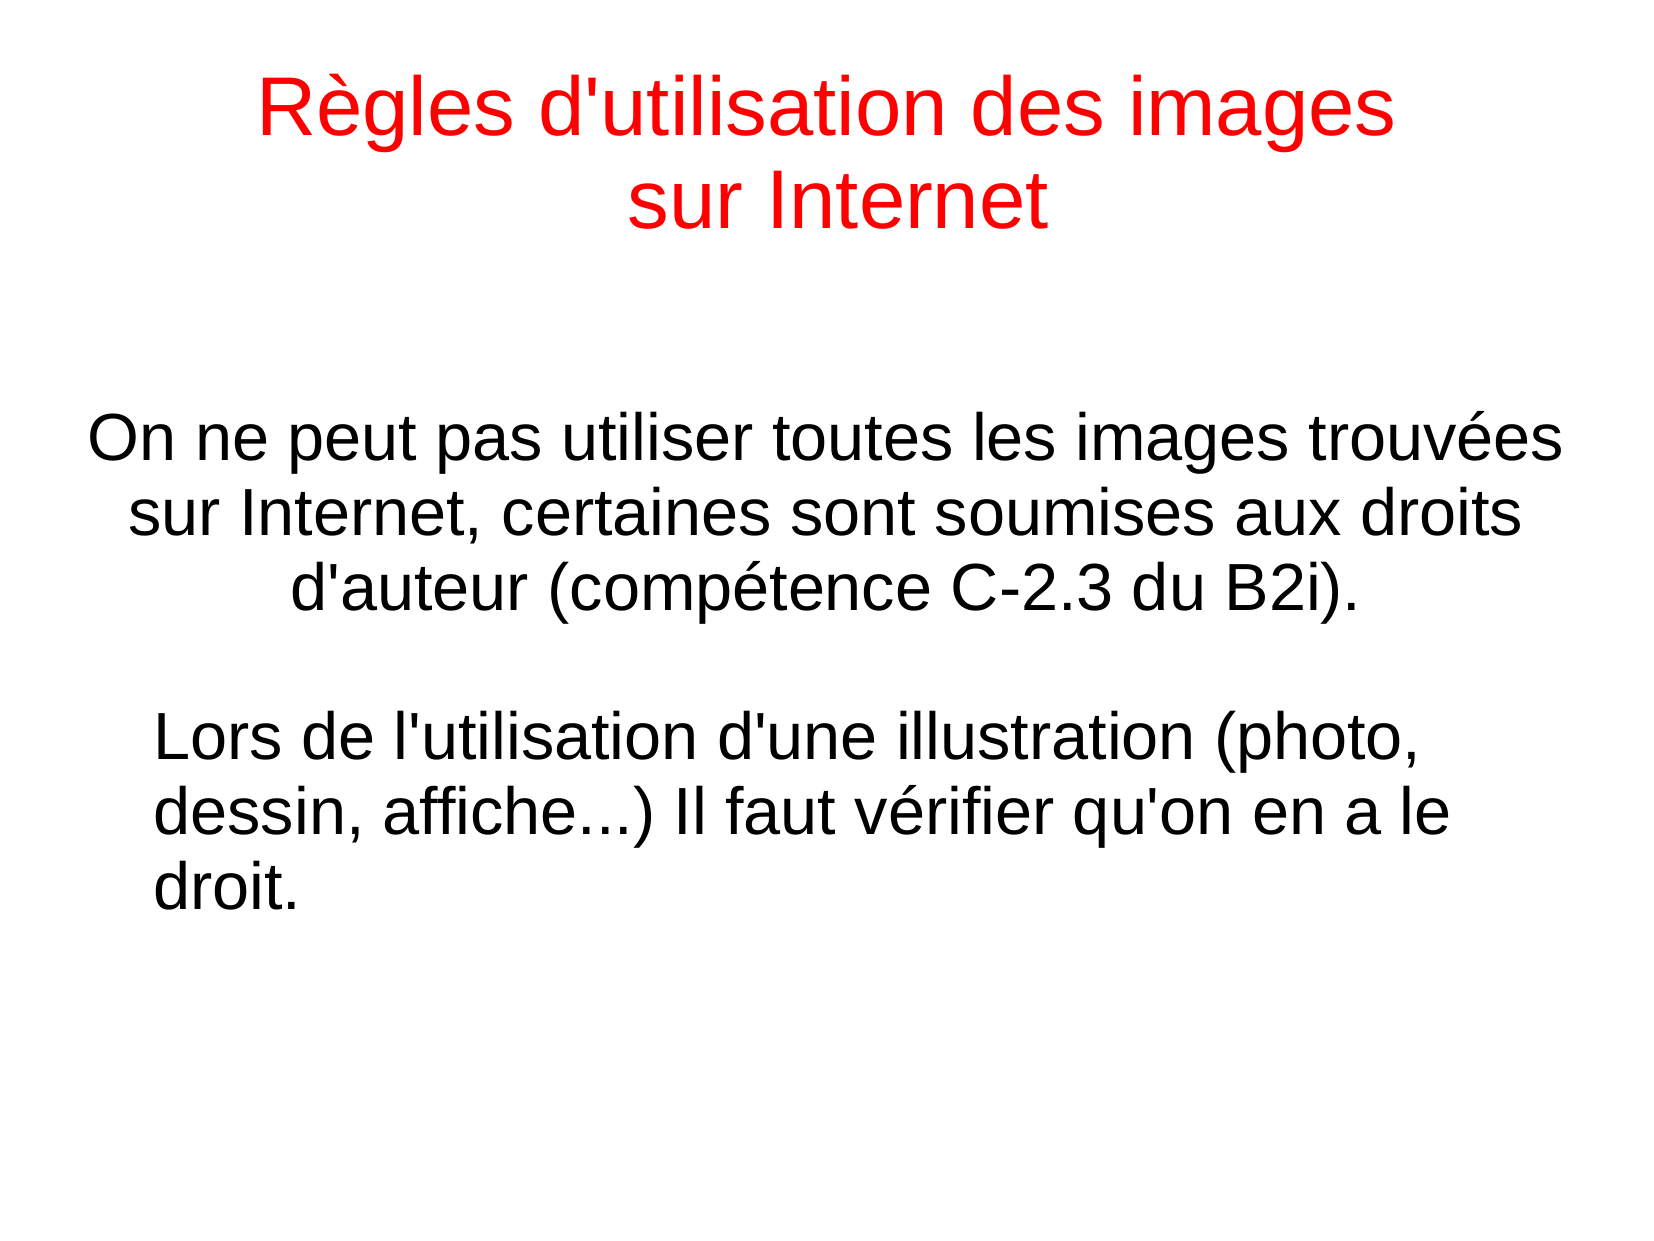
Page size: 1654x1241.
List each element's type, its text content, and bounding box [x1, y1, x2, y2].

title Règles d'utilisation des images sur Internet [82, 56, 1571, 250]
subtitle On ne peut pas utiliser toutes les images trouvées sur Internet, certaines sont soumises aux droits d'auteur (compétence C-2.3 du B2i). Lors de l'utilisation d'une illustration (photo, dessin, affiche...) Il faut vérifier qu'on en a le droit. [82, 297, 1571, 1102]
